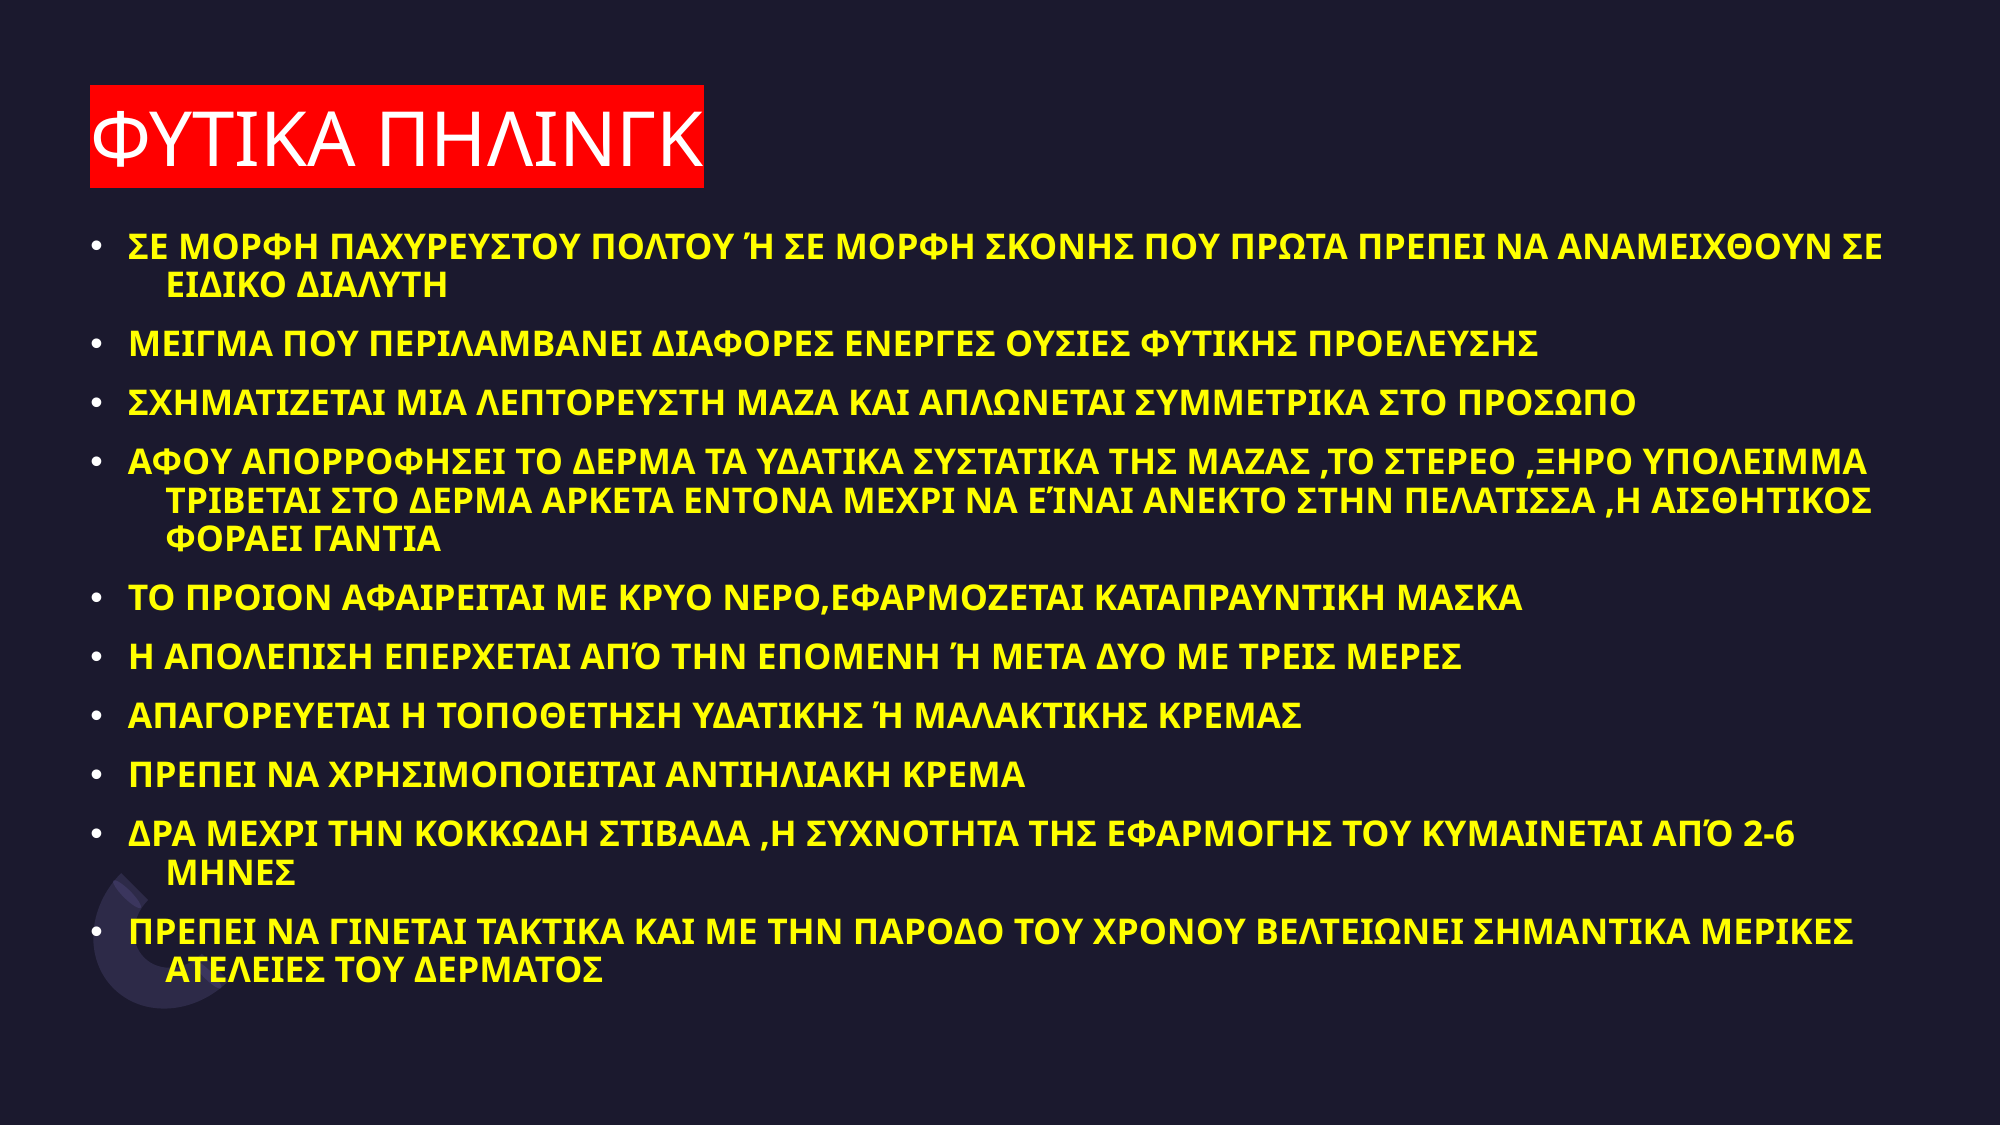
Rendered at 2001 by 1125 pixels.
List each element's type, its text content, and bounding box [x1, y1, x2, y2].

list ΣΕ ΜΟΡΦΗ ΠΑΧΥΡΕΥΣΤΟΥ ΠΟΛΤΟΥ Ή ΣΕ ΜΟΡΦΗ ΣΚΟΝΗΣ ΠΟΥ ΠΡΩΤΑ ΠΡΕΠΕΙ ΝΑ ΑΝΑΜΕΙΧΘΟΥΝ ΣΕ ΕΙΔΙΚΟ ΔΙΑΛΥΤΗ ΜΕΙΓΜΑ ΠΟΥ ΠΕΡΙΛΑΜΒΑΝΕΙ ΔΙΑΦΟΡΕΣ ΕΝΕΡΓΕΣ ΟΥΣΙΕΣ ΦΥΤΙΚΗΣ ΠΡΟΕΛΕΥΣΗΣ ΣΧΗΜΑΤΙΖΕΤΑΙ ΜΙΑ ΛΕΠΤΟΡΕΥΣΤΗ ΜΑΖΑ ΚΑΙ ΑΠΛΩΝΕΤΑΙ ΣΥΜΜΕΤΡΙΚΑ ΣΤΟ ΠΡΟΣΩΠΟ ΑΦΟΥ ΑΠΟΡΡΟΦΗΣΕΙ ΤΟ ΔΕΡΜΑ ΤΑ ΥΔΑΤΙΚΑ ΣΥΣΤΑΤΙΚΑ ΤΗΣ ΜΑΖΑΣ ,ΤΟ ΣΤΕΡΕΟ ,ΞΗΡΟ ΥΠΟΛΕΙΜΜΑ ΤΡΙΒΕΤΑΙ ΣΤΟ ΔΕΡΜΑ ΑΡΚΕΤΑ ΕΝΤΟΝΑ ΜΕΧΡΙ ΝΑ ΕΊΝΑΙ ΑΝΕΚΤΟ ΣΤΗΝ ΠΕΛΑΤΙΣΣΑ ,Η ΑΙΣΘΗΤΙΚΟΣ ΦΟΡΑΕΙ ΓΑΝΤΙΑ ΤΟ ΠΡΟΙΟΝ ΑΦΑΙΡΕΙΤΑΙ ΜΕ ΚΡΥΟ ΝΕΡΟ,ΕΦΑΡΜΟΖΕΤΑΙ ΚΑΤΑΠΡΑΥΝΤΙΚΗ ΜΑΣΚΑ Η ΑΠΟΛΕΠΙΣΗ ΕΠΕΡΧΕΤΑΙ ΑΠΌ ΤΗΝ ΕΠΟΜΕΝΗ Ή ΜΕΤΑ ΔΥΟ ΜΕ ΤΡΕΙΣ ΜΕΡΕΣ ΑΠΑΓΟΡΕΥΕΤΑΙ Η ΤΟΠΟΘΕΤΗΣΗ ΥΔΑΤΙΚΗΣ Ή ΜΑΛΑΚΤΙΚΗΣ ΚΡΕΜΑΣ ΠΡΕΠΕΙ ΝΑ ΧΡΗΣΙΜΟΠΟΙΕΙΤΑΙ ΑΝΤΙΗΛΙΑΚΗ ΚΡΕΜΑ ΔΡΑ ΜΕΧΡΙ ΤΗΝ ΚΟΚΚΩΔΗ ΣΤΙΒΑΔΑ ,Η ΣΥΧΝΟΤΗΤΑ ΤΗΣ ΕΦΑΡΜΟΓΗΣ ΤΟΥ ΚΥΜΑΙΝΕΤΑΙ ΑΠΌ 2-6 ΜΗΝΕΣ ΠΡΕΠΕΙ ΝΑ ΓΙΝΕΤΑΙ ΤΑΚΤΙΚΑ ΚΑΙ ΜΕ ΤΗΝ ΠΑΡΟΔΟ ΤΟΥ ΧΡΟΝΟΥ ΒΕΛΤΕΙΩΝΕΙ ΣΗΜΑΝΤΙΚΑ ΜΕΡΙΚΕΣ ΑΤΕΛΕΙΕΣ ΤΟΥ ΔΕΡΜΑΤΟΣ [90, 228, 1910, 1104]
title ΦΥΤΙΚΑ ΠΗΛΙΝΓΚ [90, 90, 817, 228]
